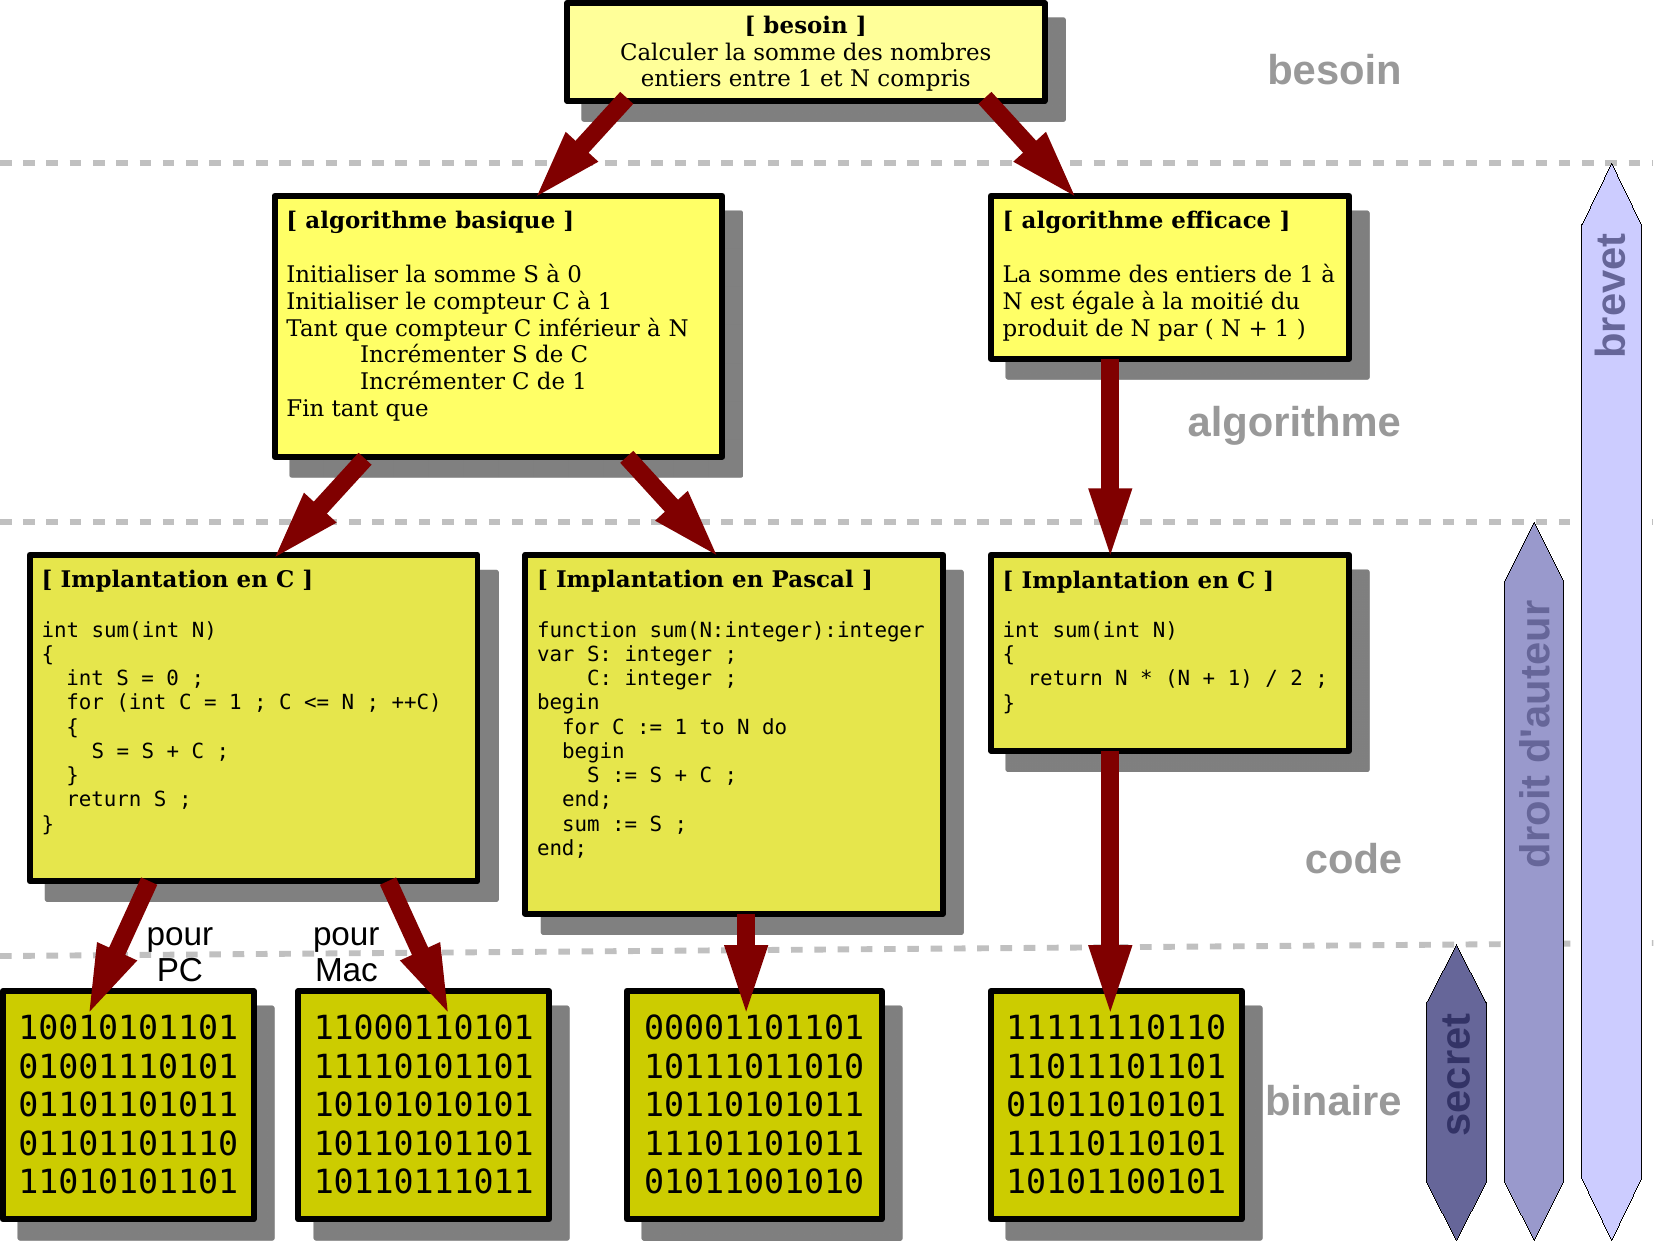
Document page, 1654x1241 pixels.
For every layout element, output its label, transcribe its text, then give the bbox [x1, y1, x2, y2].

text_box [ algorithme basique ] Initialiser la somme S à 0 Initialiser le compteur C à 1 Tant que compteur C inférieur à N Incrémenter S de C Incrémenter C de 1 Fin tant que [274, 195, 723, 457]
text_box 0000110110110111011010101101010111110110101101011001010 [626, 990, 882, 1220]
text_box binaire [1250, 1070, 1419, 1139]
text_box besoin [1252, 39, 1419, 107]
text_box 1100011010111110101101101010101011011010110110110111011 [298, 990, 550, 1220]
text_box pour Mac [298, 907, 418, 1006]
text_box [ besoin ] Calculer la somme des nombres entiers entre 1 et N compris [567, 2, 1045, 101]
text_box algorithme [1173, 391, 1419, 460]
text_box [1518, 522, 1551, 554]
text_box secret [1424, 982, 1487, 1152]
text_box droit d'auteur [1504, 554, 1567, 883]
text_box code [1290, 828, 1419, 897]
text_box [1426, 1152, 1487, 1241]
text_box [ Implantation en C ] int sum(int N) { return N * (N + 1) / 2 ; } [990, 554, 1350, 751]
text_box [ Implantation en C ] int sum(int N) { int S = 0 ; for (int C = 1 ; C <= N ; ++C) { S = S + C ; } return S ; } [29, 554, 478, 882]
text_box brevet [1579, 202, 1642, 374]
text_box [1592, 163, 1631, 202]
text_box [1437, 944, 1476, 982]
text_box 1111111011011011101101010110101011111011010110101100101 [990, 990, 1242, 1220]
text_box [ algorithme efficace ] La somme des entiers de 1 à N est égale à la moitié du produit de N par ( N + 1 ) [990, 195, 1350, 359]
picture [0, 0, 1654, 1241]
text_box [1581, 374, 1642, 1241]
text_box [ Implantation en Pascal ] function sum(N:integer):integer var S: integer ; C: integer ; begin for C := 1 to N do begin S := S + C ; end; sum := S ; end; [525, 554, 944, 914]
text_box pour PC [131, 907, 239, 1006]
text_box [1504, 883, 1564, 1241]
text_box 1001010110101001110101011011010110110110111011010101101 [2, 990, 254, 1220]
